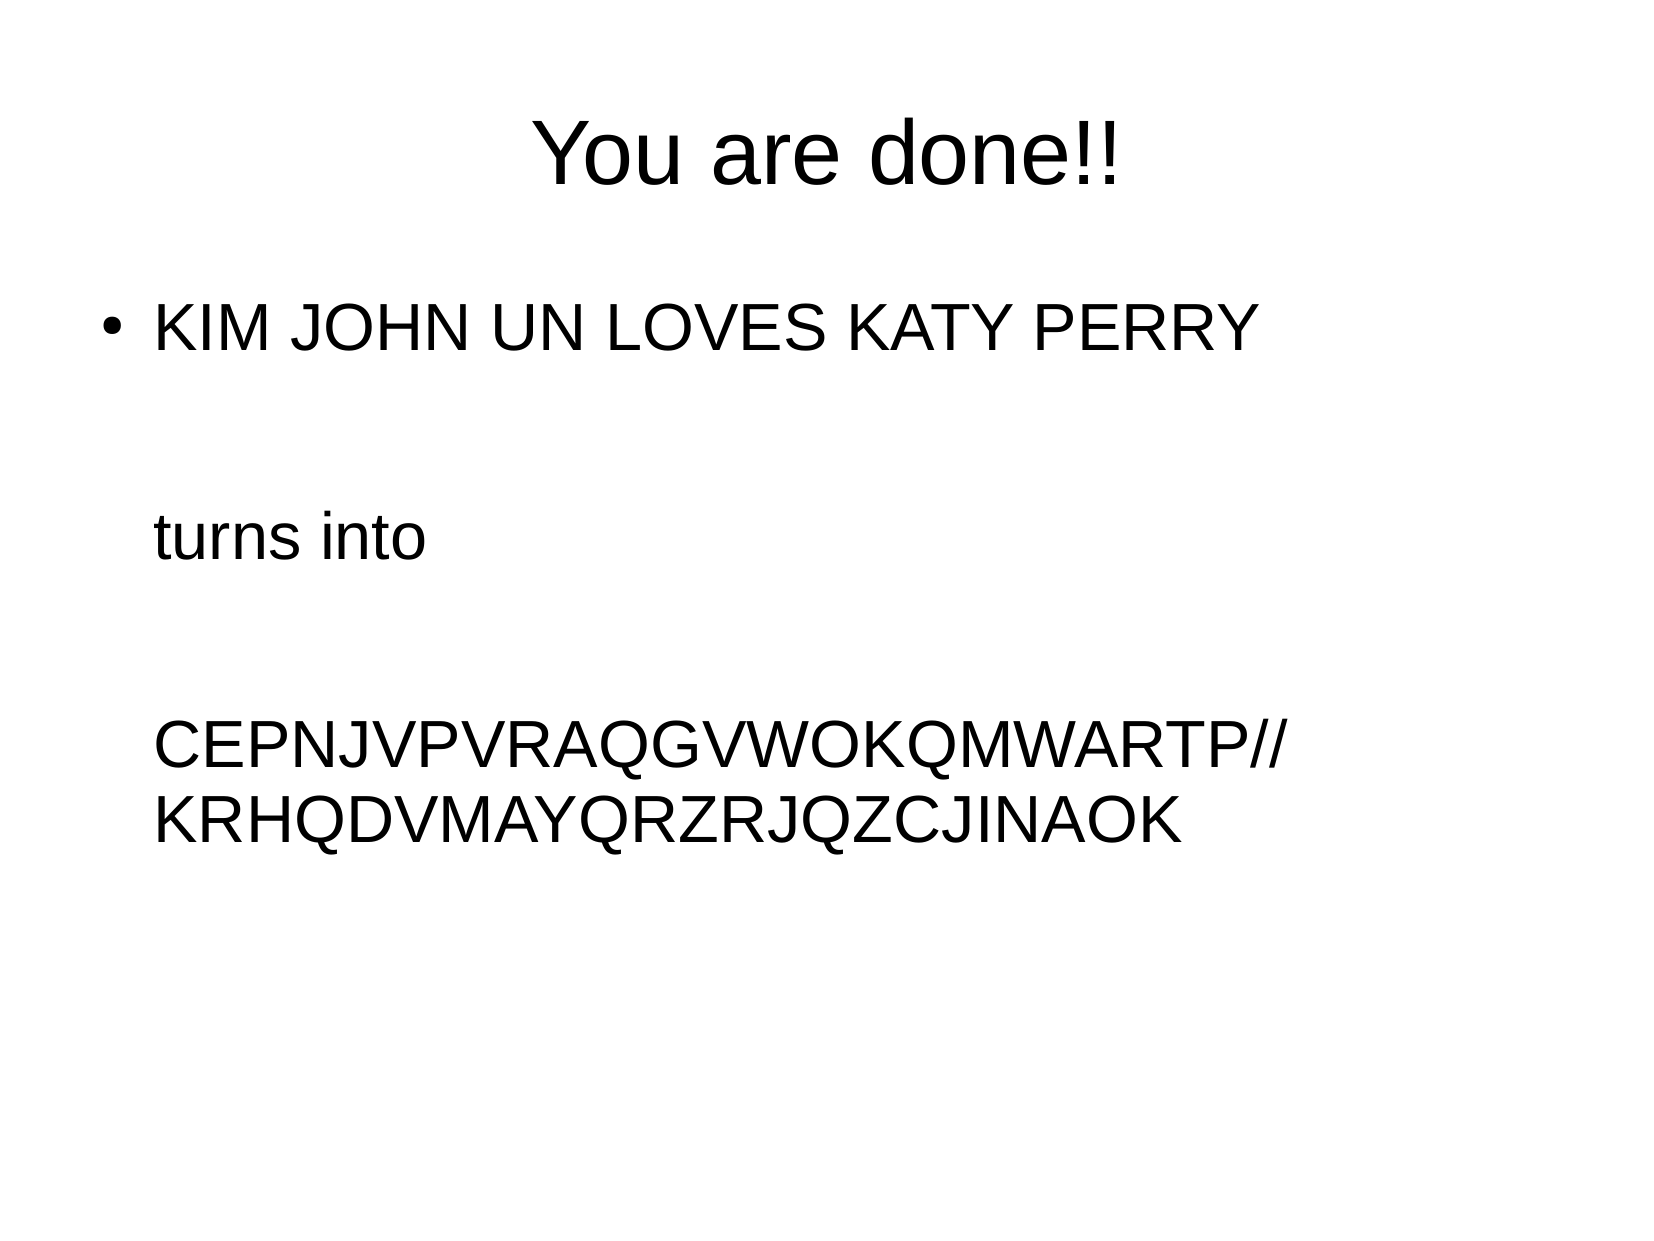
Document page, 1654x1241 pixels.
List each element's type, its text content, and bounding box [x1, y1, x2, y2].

title You are done!! [82, 49, 1571, 257]
list KIM JOHN UN LOVES KATY PERRY turns into CEPNJVPVRAQGVWOKQMWARTP//KRHQDVMAYQRZRJQZCJINAOK [82, 290, 1571, 1010]
